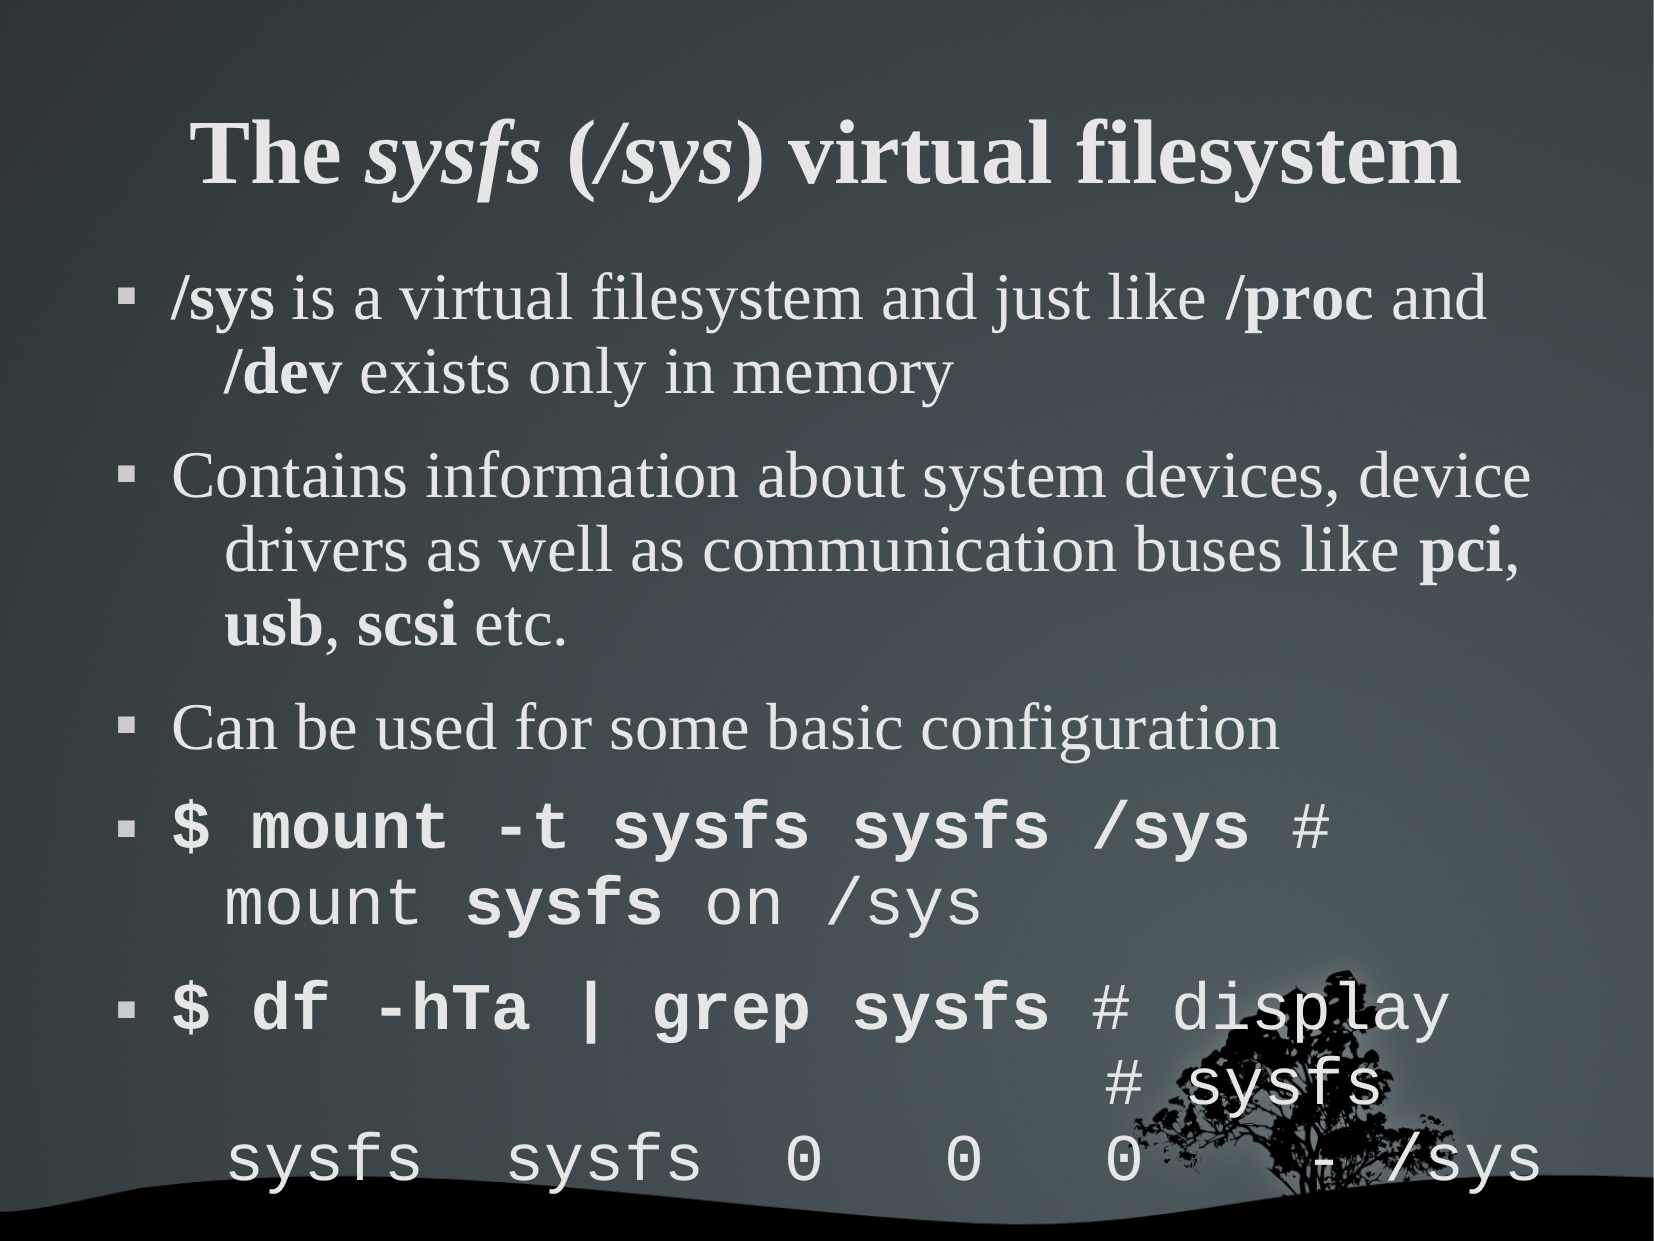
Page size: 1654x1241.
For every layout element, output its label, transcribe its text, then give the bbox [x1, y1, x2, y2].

picture [0, 0, 1654, 1241]
title The sysfs (/sys) virtual filesystem [82, 33, 1571, 273]
list /sys is a virtual filesystem and just like /proc and /dev exists only in memory Contains information about system devices, device drivers as well as communication buses like pci, usb, scsi etc. Can be used for some basic configuration $ mount -t sysfs sysfs /sys # mount sysfs on /sys $ df -hTa | grep sysfs # display # sysfs sysfs sysfs 0 0 0 - /sys [82, 273, 1571, 1219]
